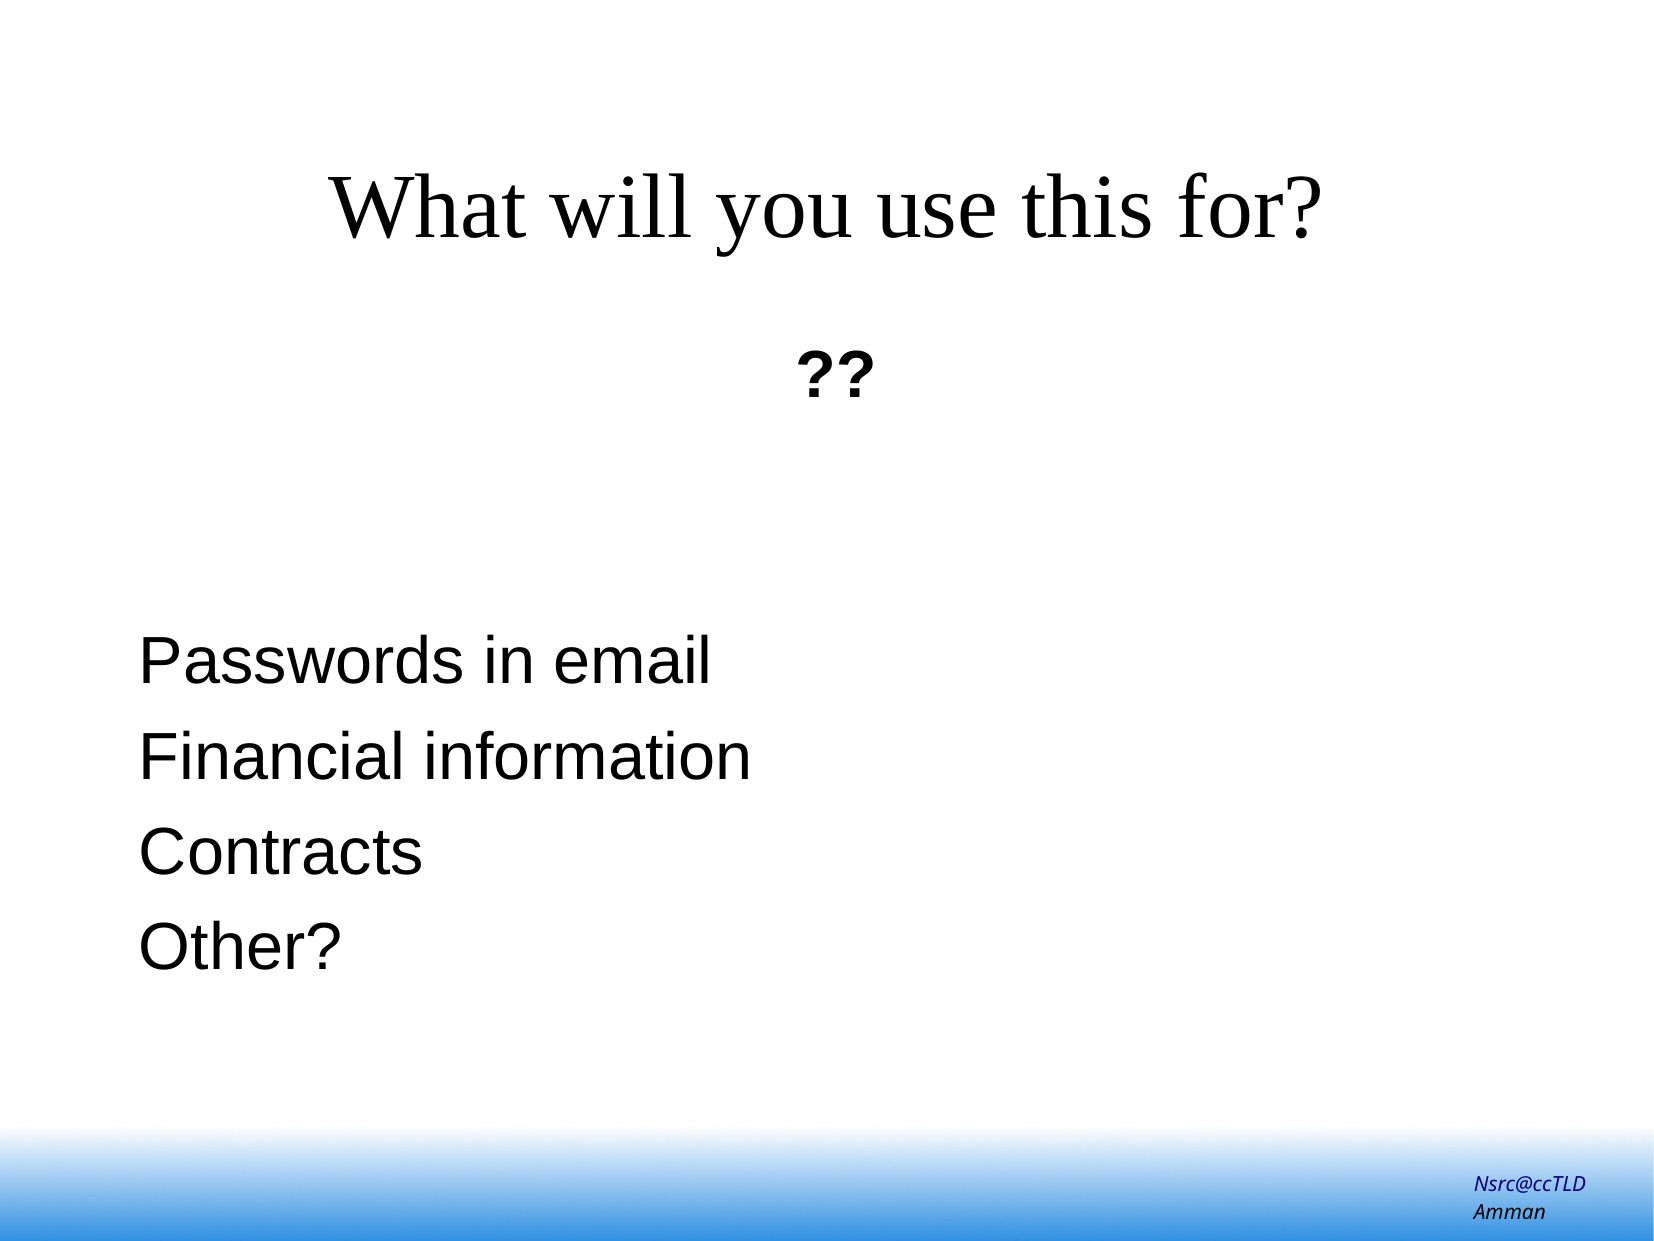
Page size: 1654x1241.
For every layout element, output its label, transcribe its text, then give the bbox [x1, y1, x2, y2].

title What will you use this for? [121, 102, 1534, 310]
picture [0, 1124, 1654, 1241]
list ?? Passwords in email Financial information Contracts Other? [121, 344, 1534, 1127]
